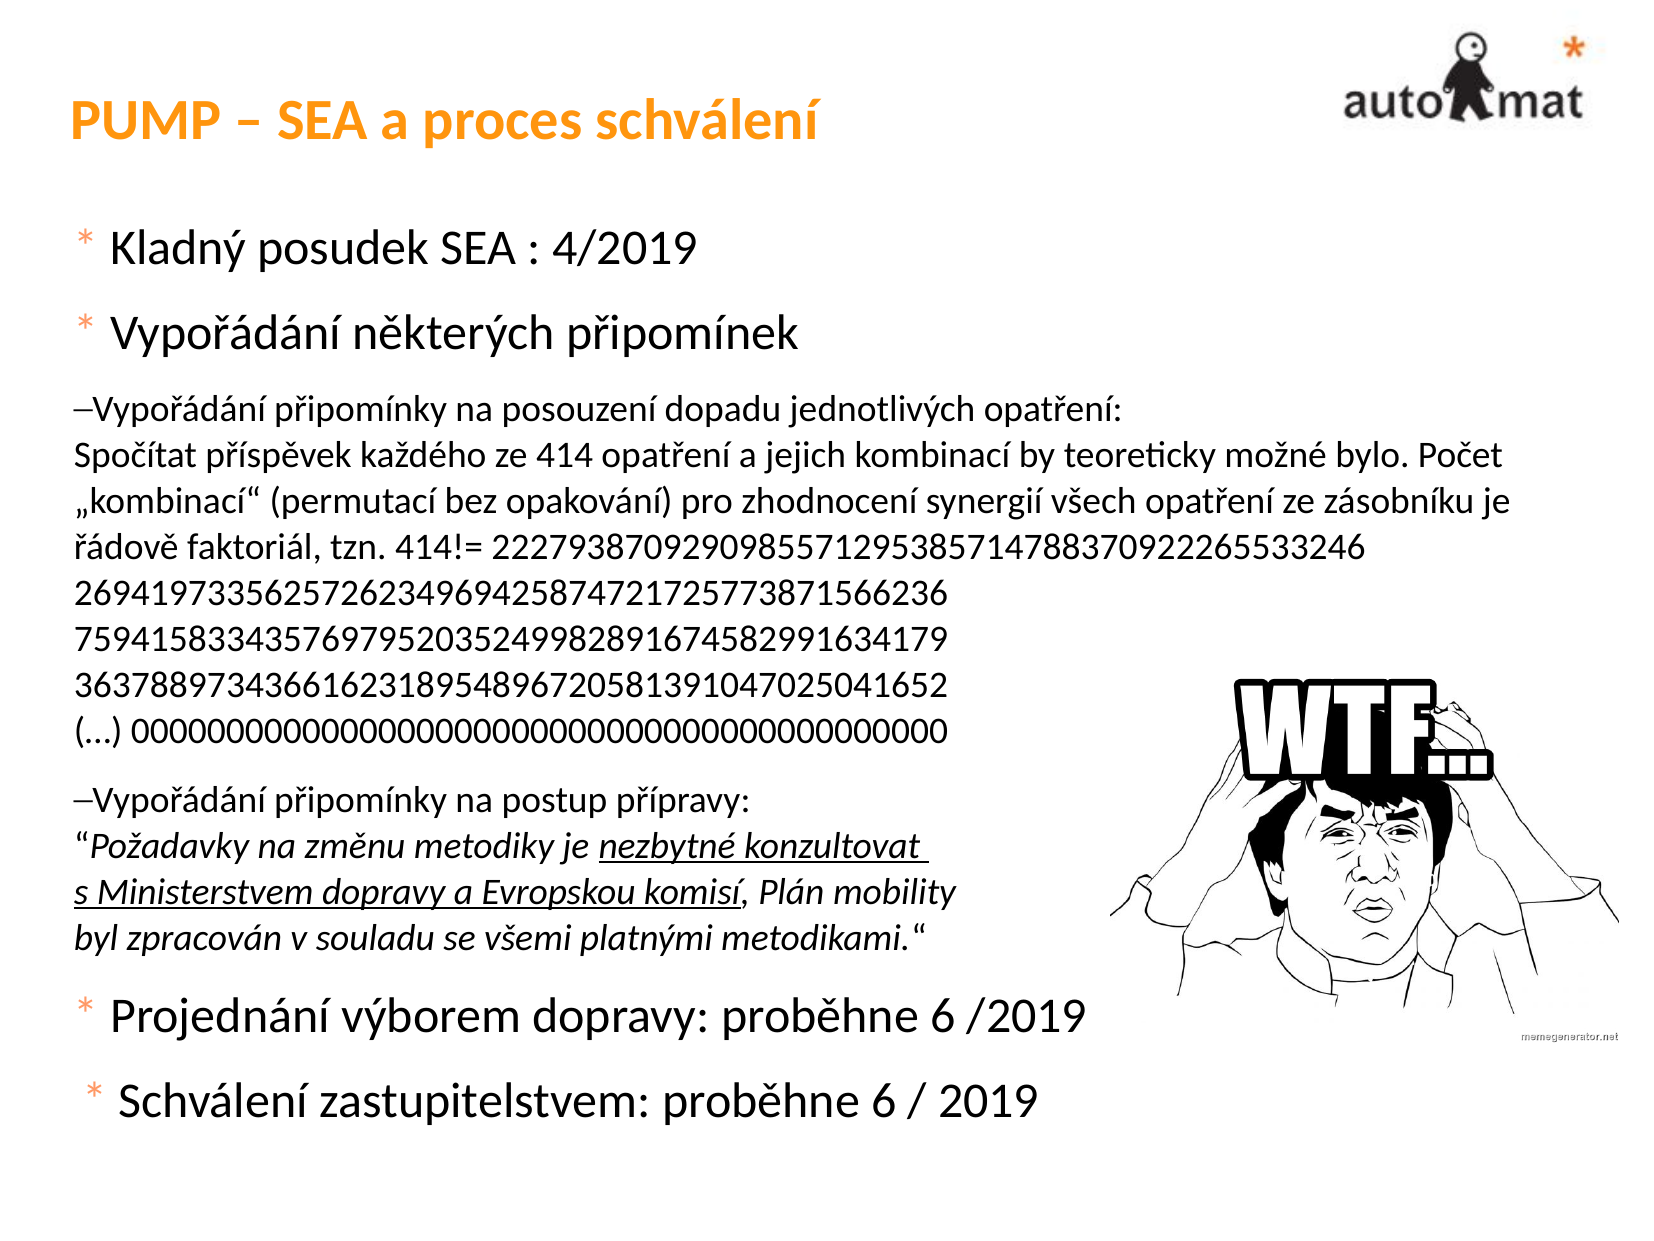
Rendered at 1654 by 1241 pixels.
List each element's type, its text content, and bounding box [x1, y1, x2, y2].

picture [1110, 661, 1619, 1043]
text_box PUMP – SEA a proces schválení [70, 82, 1536, 206]
text_box * Kladný posudek SEA : 4/2019 * Vypořádání některých připomínek Vypořádání připomínky na posouzení dopadu jednotlivých opatření: Spočítat příspěvek každého ze 414 opatření a jejich kombinací by teoreticky možné bylo. Počet „kombinací“ (permutací bez opakování) pro zhodnocení synergií všech opatření ze zásobníku je řádově faktoriál, tzn. 414!= 2227938709290985571295385714788370922265533246 2694197335625726234969425874721725773871566236 7594158334357697952035249982891674582991634179 3637889734366162318954896720581391047025041652 (…) 0000000000000000000000000000000000000000000 Vypořádání připomínky na postup přípravy: “Požadavky na změnu metodiky je nezbytné konzultovat s Ministerstvem dopravy a Evropskou komisí, Plán mobility byl zpracován v souladu se všemi platnými metodikami.“ * Projednání výborem dopravy: proběhne 6 /2019 * Schválení zastupitelstvem: proběhne 6 / 2019 [59, 206, 1571, 1181]
picture [1300, 0, 1636, 151]
